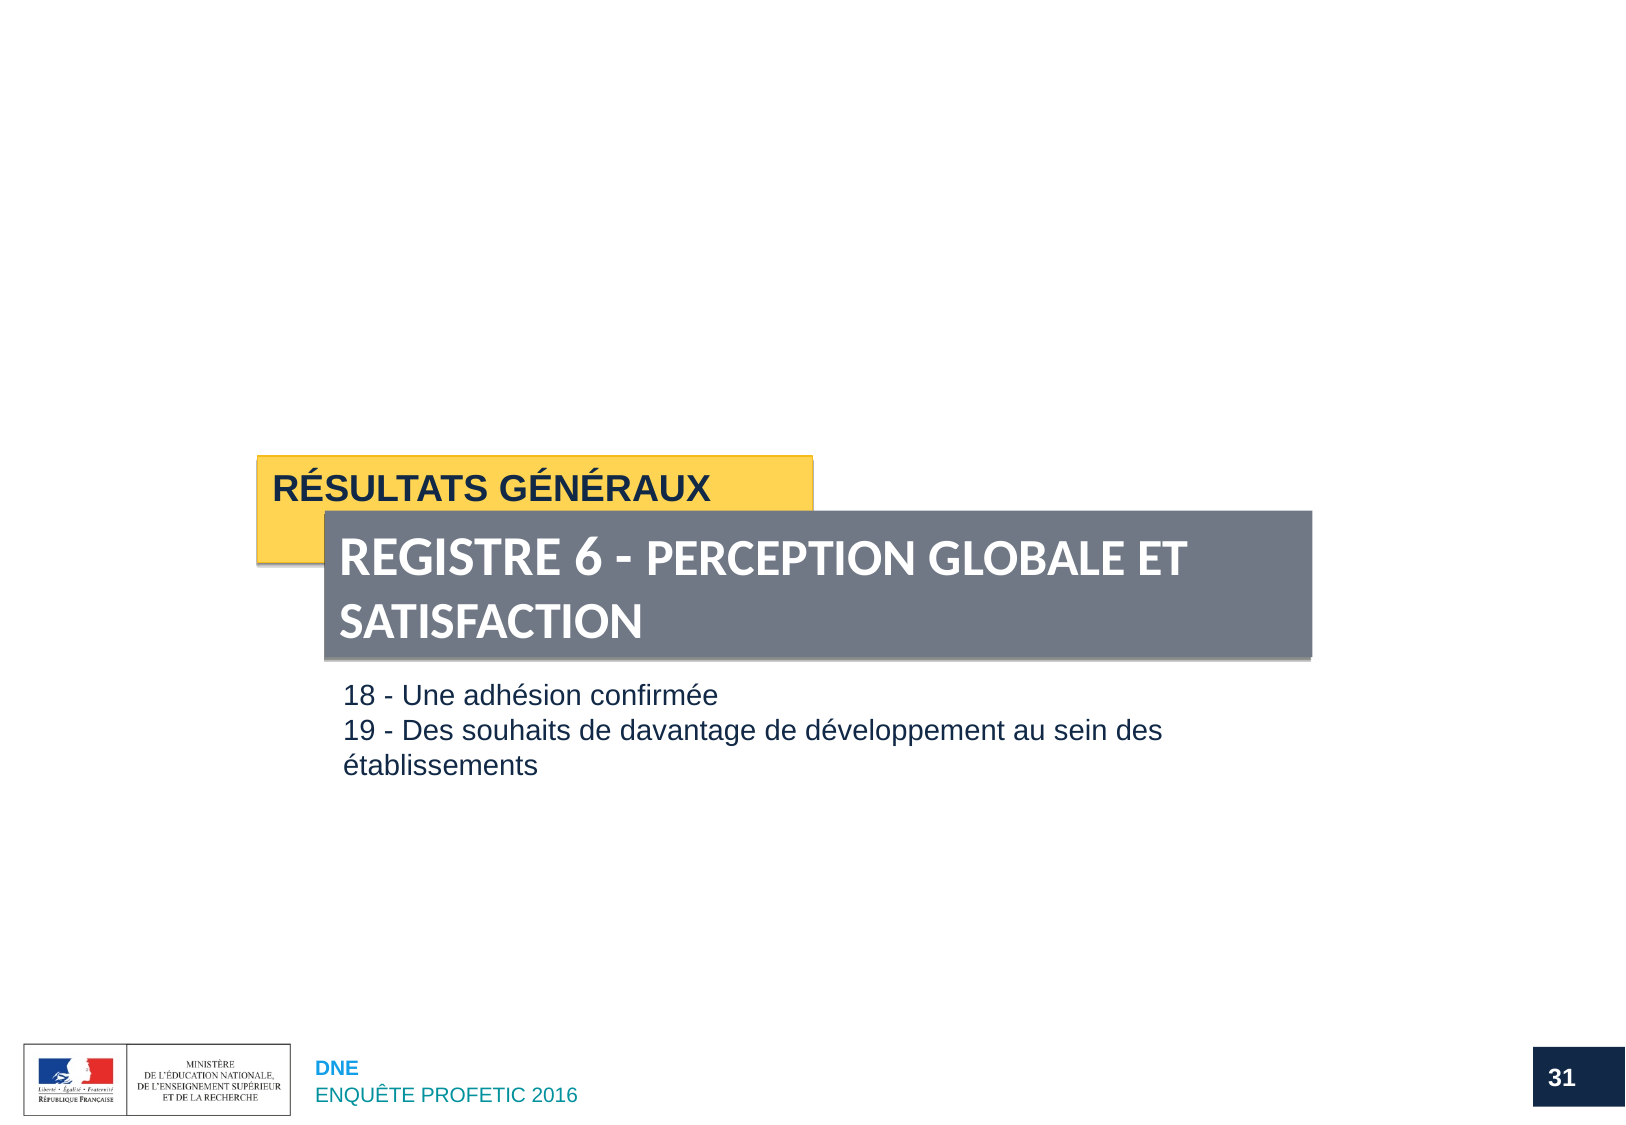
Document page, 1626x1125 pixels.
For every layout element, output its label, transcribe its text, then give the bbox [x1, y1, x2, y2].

text_box 31 [1533, 1046, 1625, 1107]
title Registre 6 - Perception globale et satisfaction [324, 510, 1313, 658]
text_box 18 - Une adhésion confirmée 19 - Des souhaits de davantage de développement au sein des établissements [328, 669, 1380, 789]
text_box Résultats généraux [257, 456, 813, 563]
